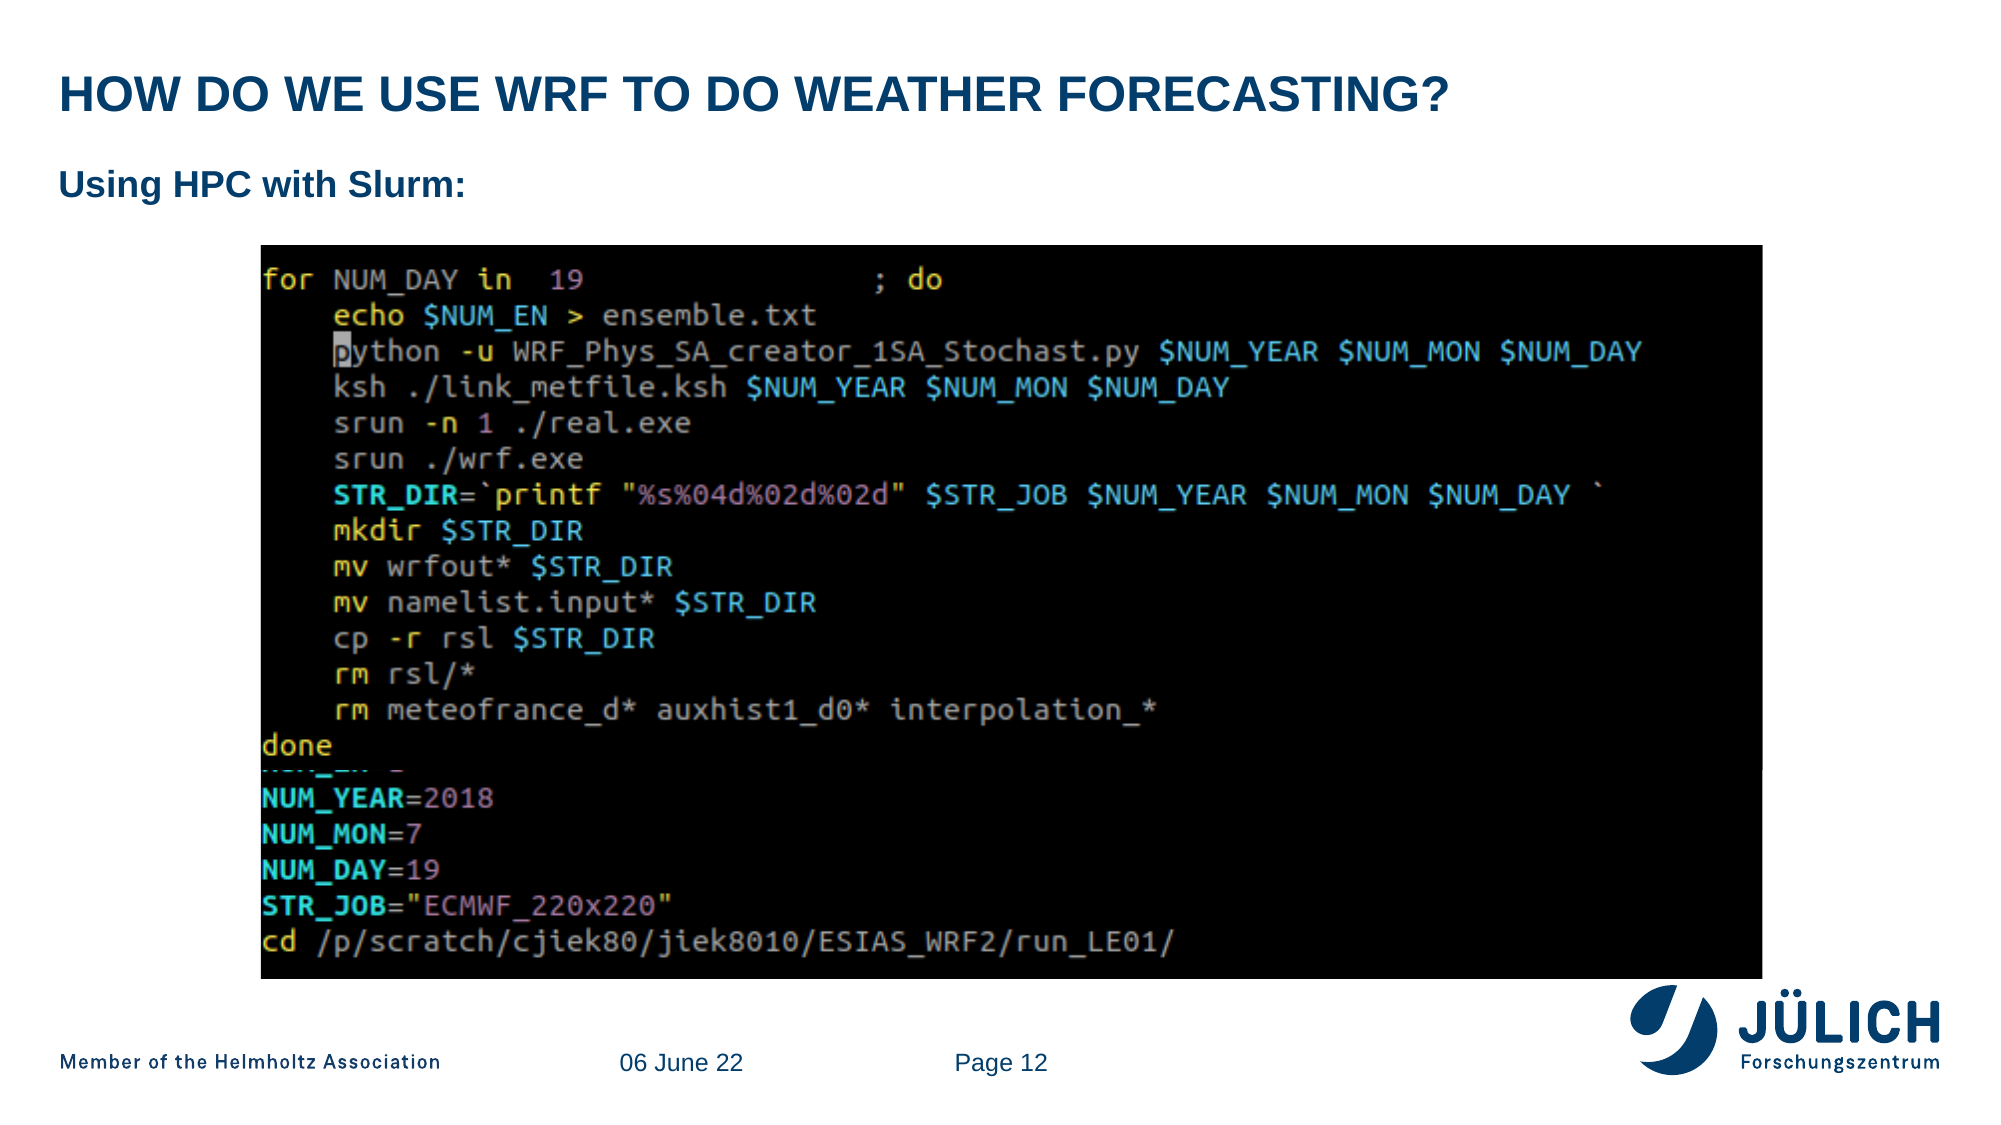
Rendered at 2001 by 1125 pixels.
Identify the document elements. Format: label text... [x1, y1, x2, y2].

title How do we use WRF to do weather forecasting? [59, 53, 1938, 238]
list Using HPC with Slurm: [58, 154, 1937, 238]
text_box 06 June 22 [619, 1046, 883, 1084]
text_box Page <number> [954, 1046, 1073, 1084]
picture [260, 245, 1763, 979]
